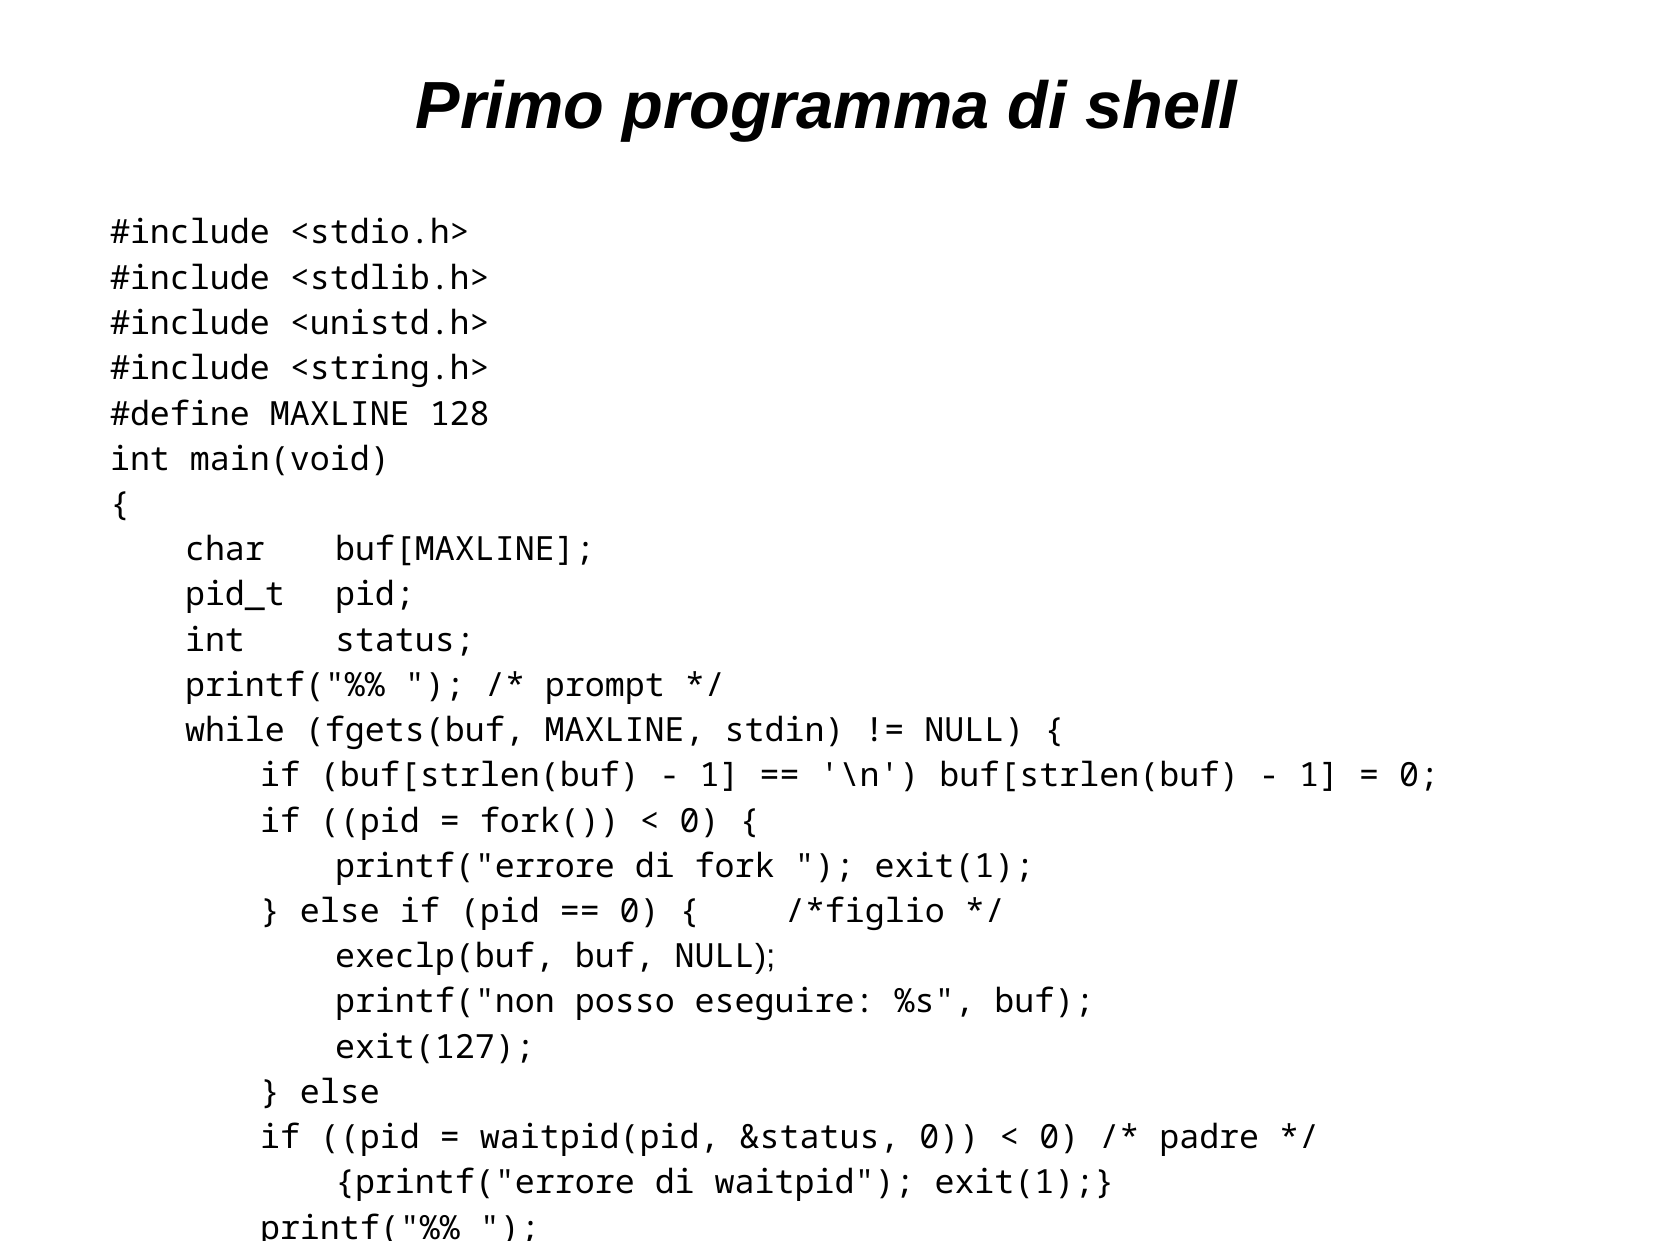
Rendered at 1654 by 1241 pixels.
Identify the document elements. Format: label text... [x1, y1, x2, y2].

title Primo programma di shell [82, 2, 1571, 210]
text_box #include <stdio.h> #include <stdlib.h> #include <unistd.h> #include <string.h> #define MAXLINE 128 int main(void) { char buf[MAXLINE]; pid_t pid; int status; printf("%% "); /* prompt */ while (fgets(buf, MAXLINE, stdin) != NULL) { if (buf[strlen(buf) - 1] == '\n') buf[strlen(buf) - 1] = 0; if ((pid = fork()) < 0) { printf("errore di fork "); exit(1); } else if (pid == 0) { /*figlio */ execlp(buf, buf, NULL); printf("non posso eseguire: %s", buf); exit(127); } else if ((pid = waitpid(pid, &status, 0)) < 0) /* padre */ {printf("errore di waitpid"); exit(1);} printf("%% "); } exit(0); } [95, 201, 1654, 1225]
